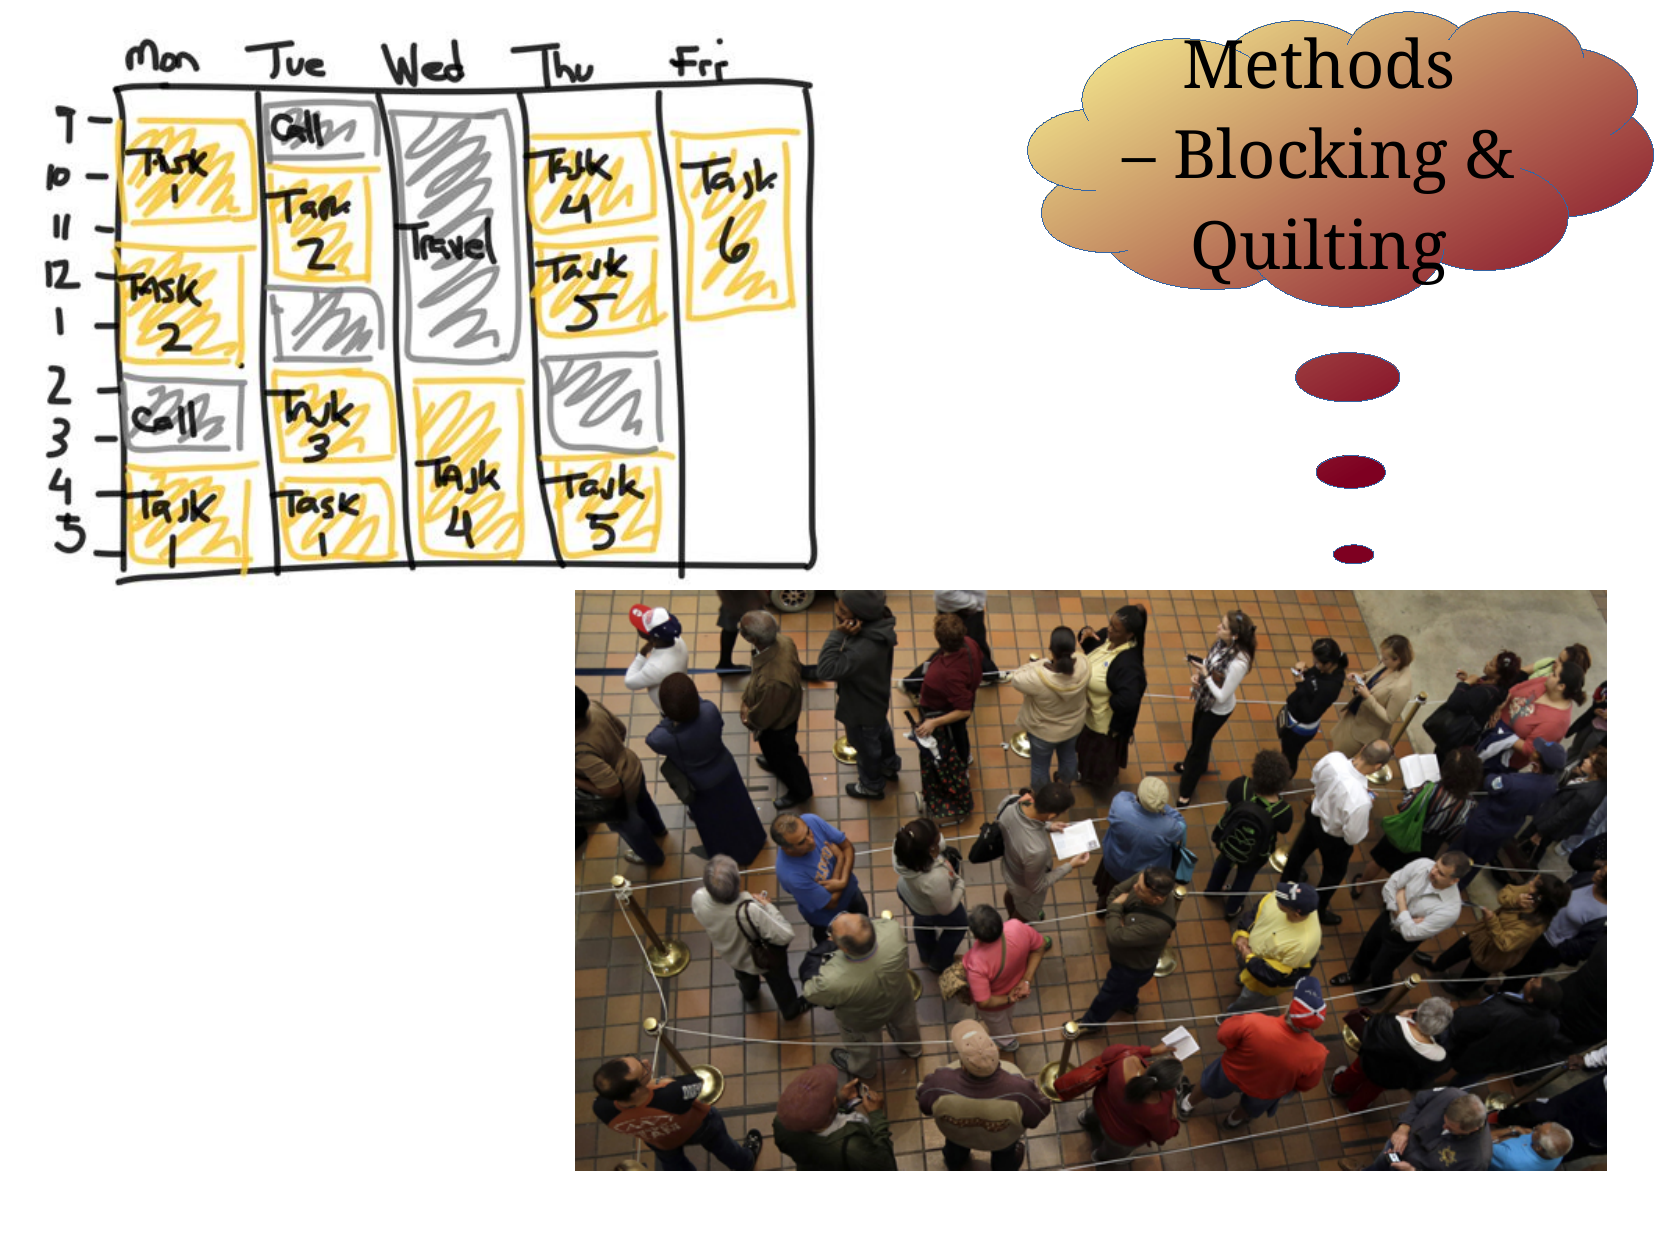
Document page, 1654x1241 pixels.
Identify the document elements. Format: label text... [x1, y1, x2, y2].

text_box Methods – Blocking & Quilting [1316, 455, 1386, 489]
text_box Methods – Blocking & Quilting [1027, 11, 1654, 308]
picture [35, 29, 1607, 1171]
text_box Methods – Blocking & Quilting [1333, 544, 1374, 564]
text_box Methods – Blocking & Quilting [1295, 352, 1400, 402]
